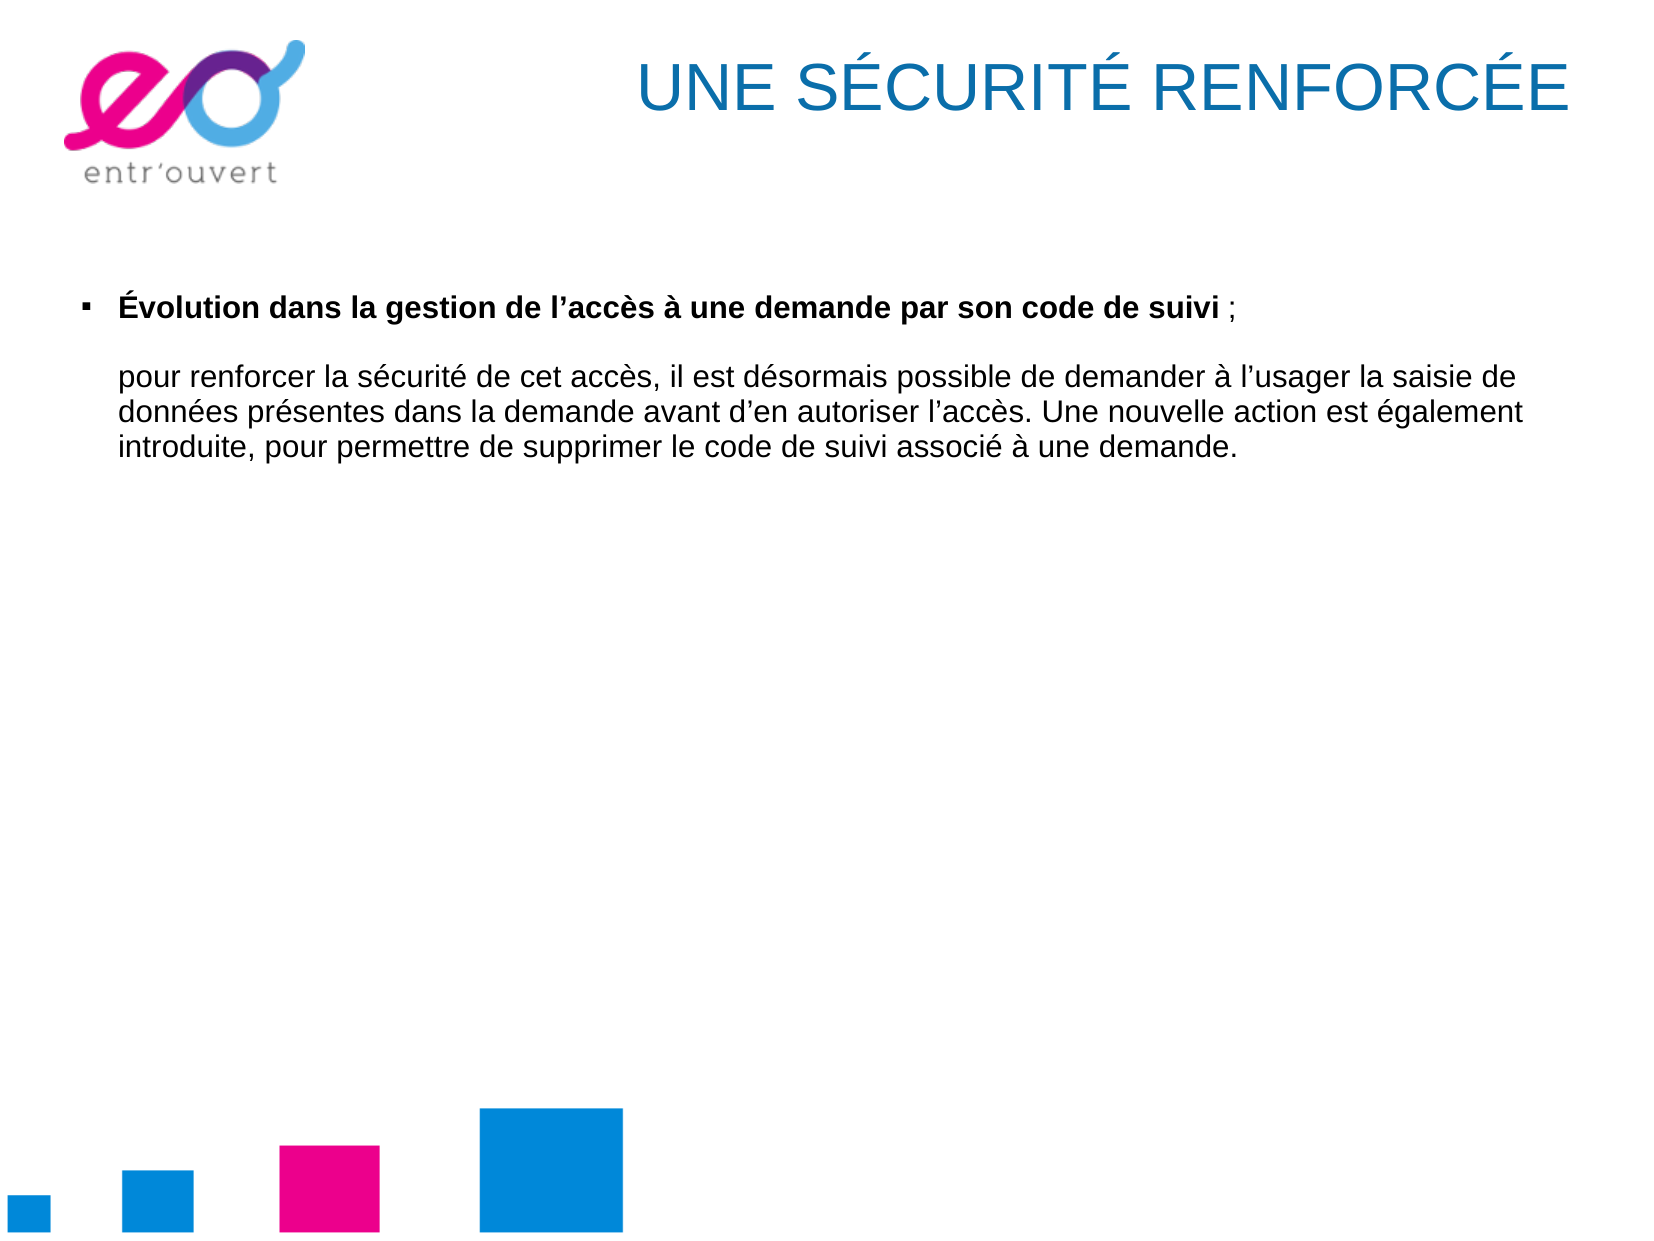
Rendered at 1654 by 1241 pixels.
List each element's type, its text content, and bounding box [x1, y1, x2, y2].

title Une Sécurité Renforcée [82, 49, 1571, 257]
subtitle Évolution dans la gestion de l’accès à une demande par son code de suivi ; pour renforcer la sécurité de cet accès, il est désormais possible de demander à l’usager la saisie de données présentes dans la demande avant d’en autoriser l’accès. Une nouvelle action est également introduite, pour permettre de supprimer le code de suivi associé à une demande. [82, 290, 1571, 499]
picture [64, 40, 305, 184]
picture [5, 1106, 626, 1235]
